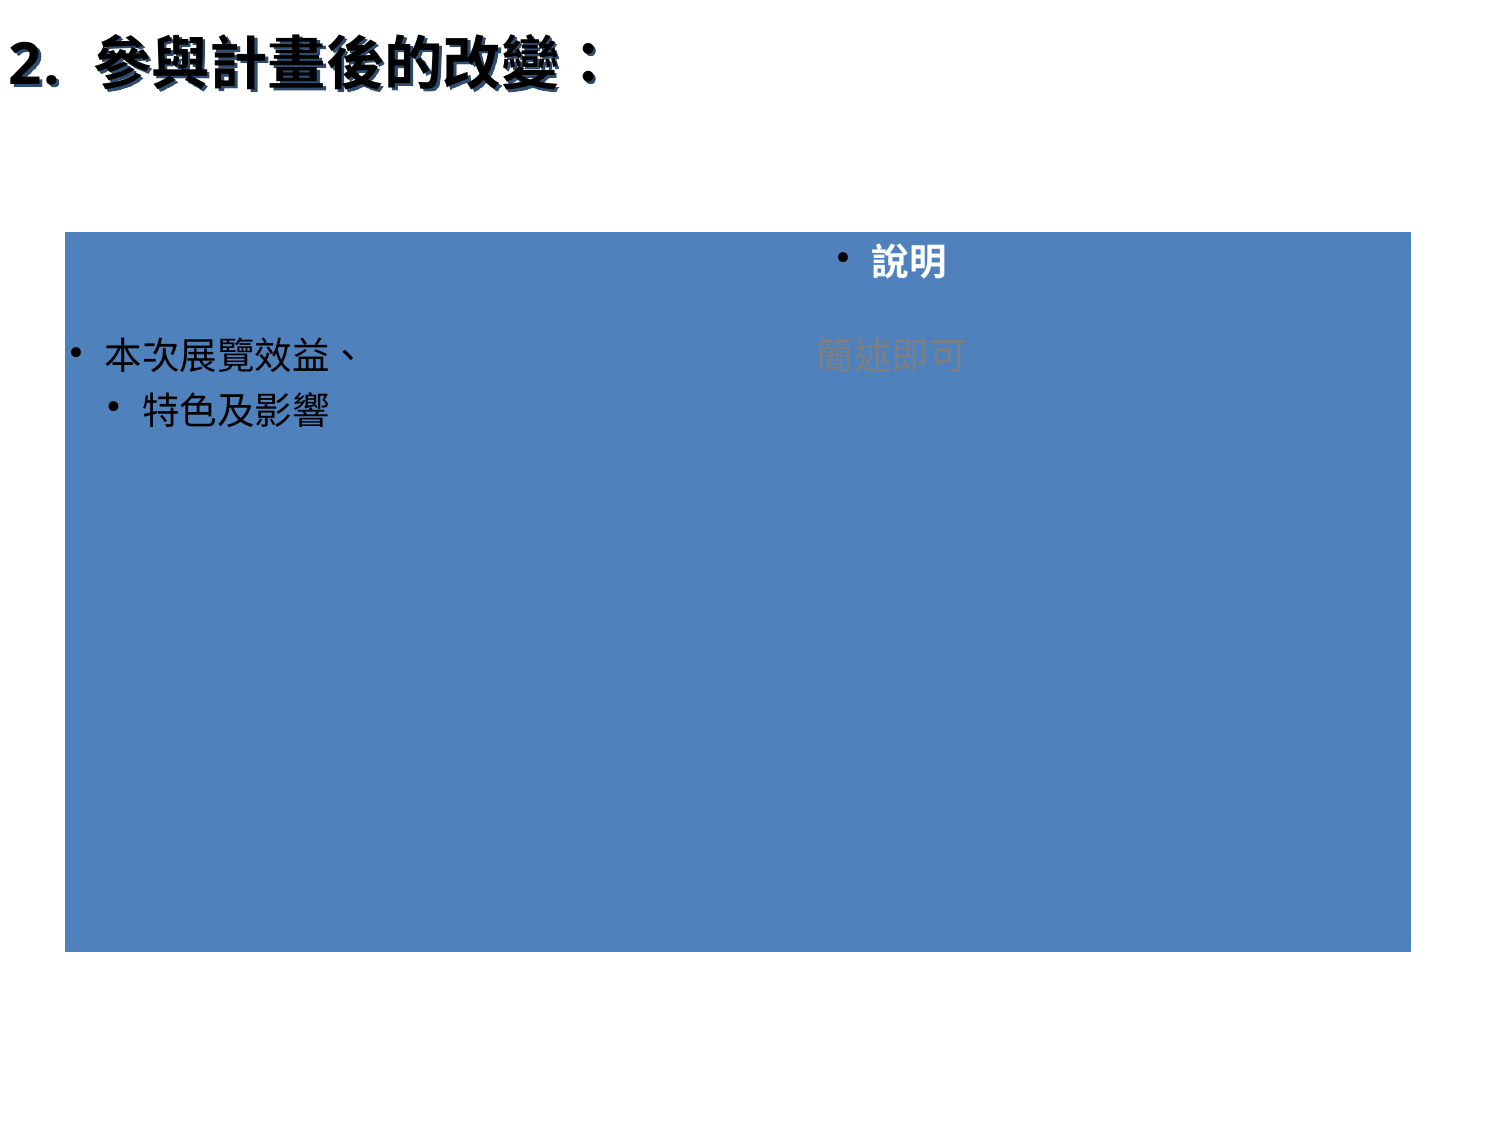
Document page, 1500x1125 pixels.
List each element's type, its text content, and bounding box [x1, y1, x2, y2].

table_cell 簡述即可 [372, 326, 1411, 952]
table_cell 本次展覽效益、 特色及影響 [65, 326, 372, 952]
table_header [65, 232, 372, 326]
text_box 參與計畫後的改變： [0, 19, 998, 174]
table_header 說明 [372, 232, 1411, 326]
